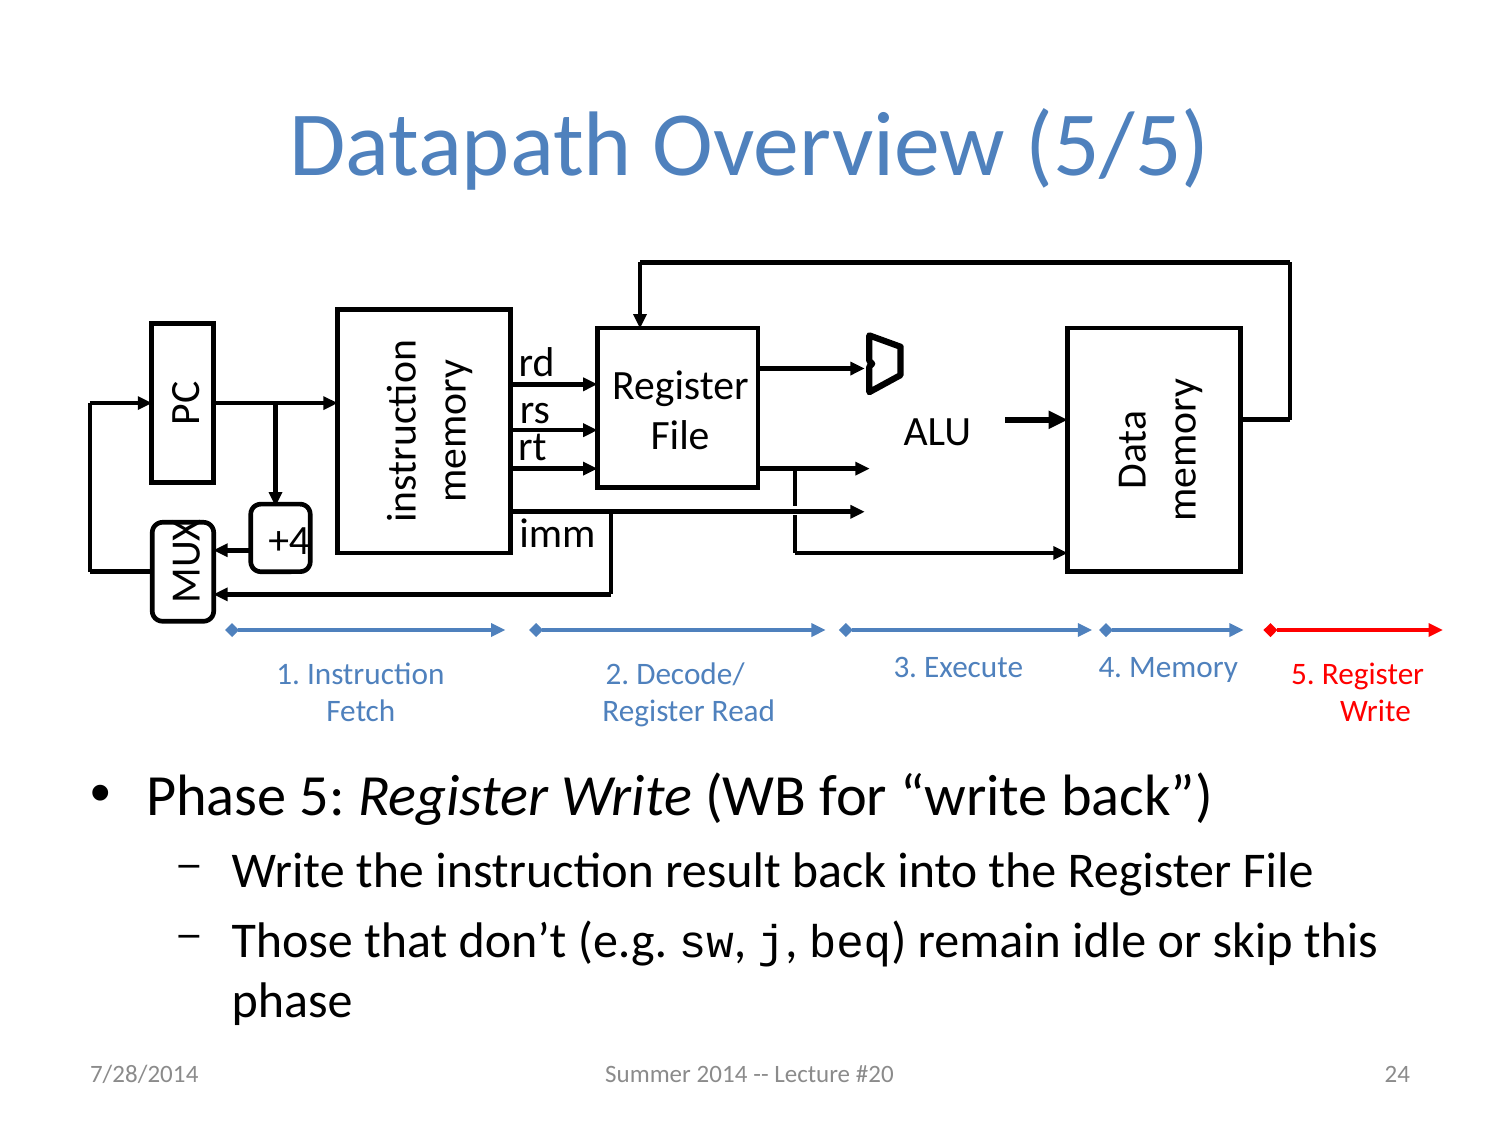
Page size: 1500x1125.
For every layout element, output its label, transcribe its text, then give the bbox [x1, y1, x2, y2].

slide_number <number> [1074, 1042, 1425, 1103]
text_box 2. Decode/ Register Read [525, 645, 826, 736]
text_box MUX [152, 522, 214, 622]
footer Summer 2014 -- Lecture #20 [512, 1042, 988, 1103]
text_box +4 [250, 504, 311, 572]
slide_number 7/28/2014 [75, 1042, 425, 1103]
text_box rs [505, 393, 565, 440]
text_box rt [503, 411, 562, 477]
text_box 4. Memory [1083, 639, 1254, 692]
title Datapath Overview (5/5) [75, 45, 1425, 233]
text_box ALU [869, 335, 901, 393]
list Phase 5: Register Write (WB for “write back”) Write the instruction result back into the Register File Those that don’t (e.g. sw, j, beq) remain idle or skip this phase [75, 750, 1425, 1065]
text_box 3. Execute [878, 639, 1039, 692]
text_box MUX [177, 522, 194, 527]
text_box 1. Instruction Fetch [261, 645, 460, 736]
text_box 5. Register Write [1276, 645, 1440, 736]
text_box Register File [597, 328, 758, 488]
text_box imm [504, 498, 611, 563]
text_box Data memory [1067, 328, 1241, 572]
text_box rd [503, 327, 570, 393]
text_box PC [151, 323, 214, 483]
text_box instruction memory [337, 309, 511, 553]
